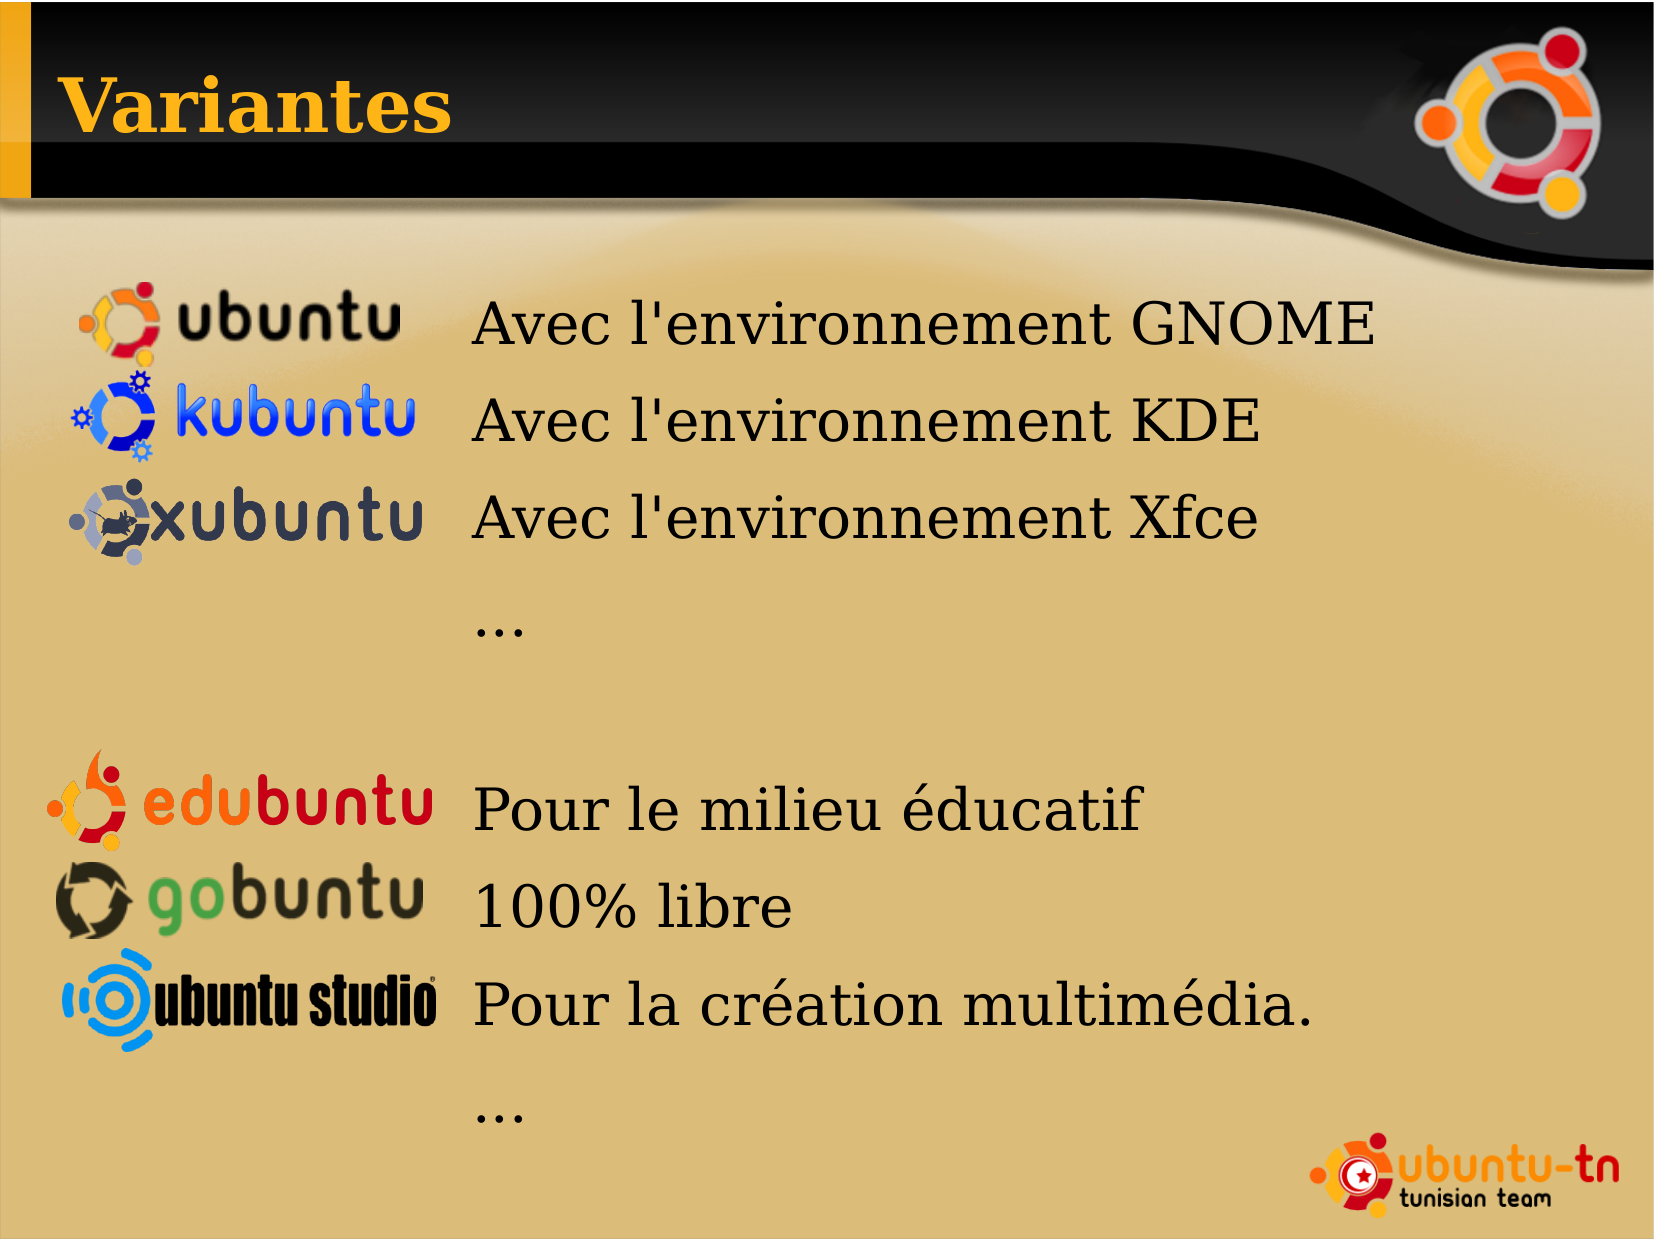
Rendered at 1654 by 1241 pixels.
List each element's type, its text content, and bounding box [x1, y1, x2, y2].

list Avec l'environnement GNOME Avec l'environnement KDE Avec l'environnement Xfce ... Pour le milieu éducatif 100% libre Pour la création multimédia. ... [472, 290, 1571, 1152]
picture [0, 0, 1654, 1241]
title Variantes [59, 2, 1447, 210]
